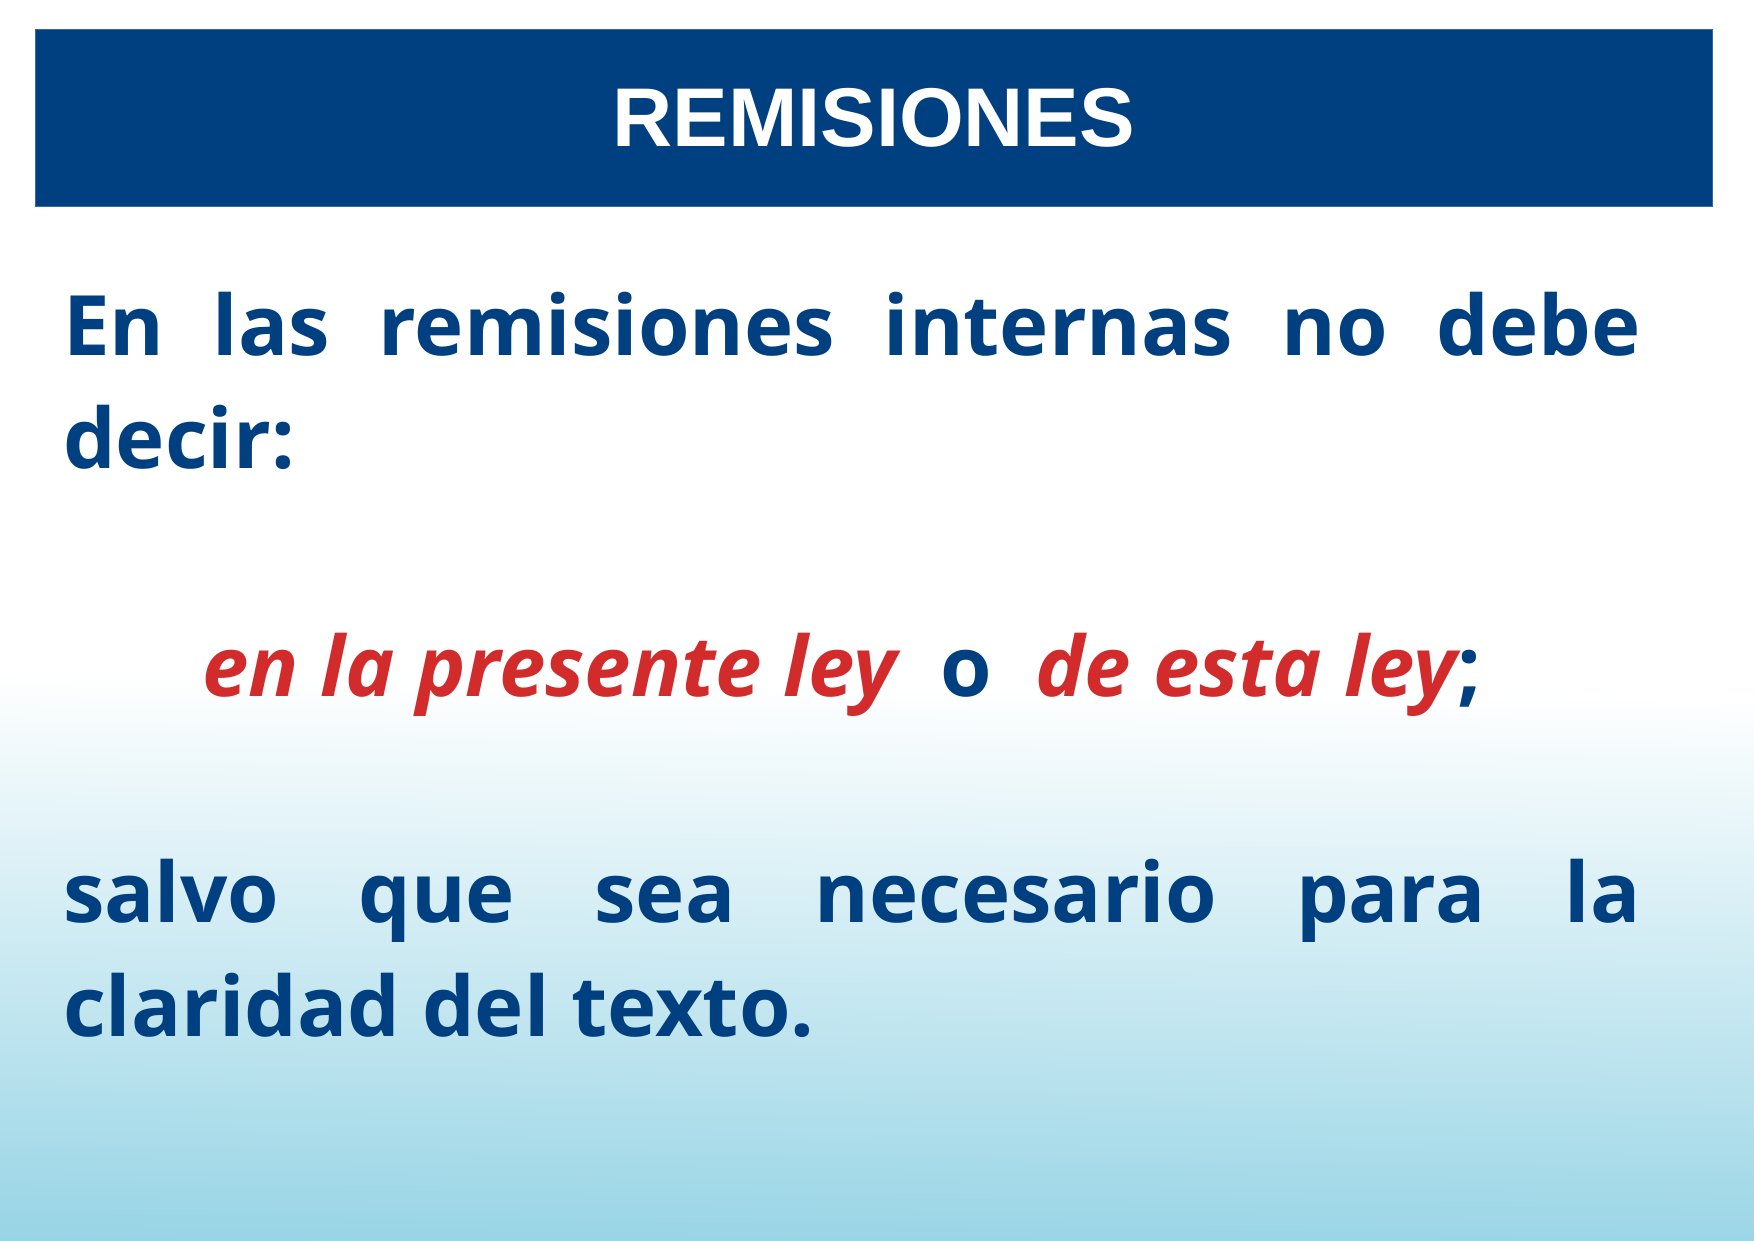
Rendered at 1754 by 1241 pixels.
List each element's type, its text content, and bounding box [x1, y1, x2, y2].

text_box REMISIONES [35, 29, 1713, 207]
subtitle En las remisiones internas no debe decir: en la presente ley o de esta ley; salvo que sea necesario para la claridad del texto. [63, 207, 1642, 1069]
